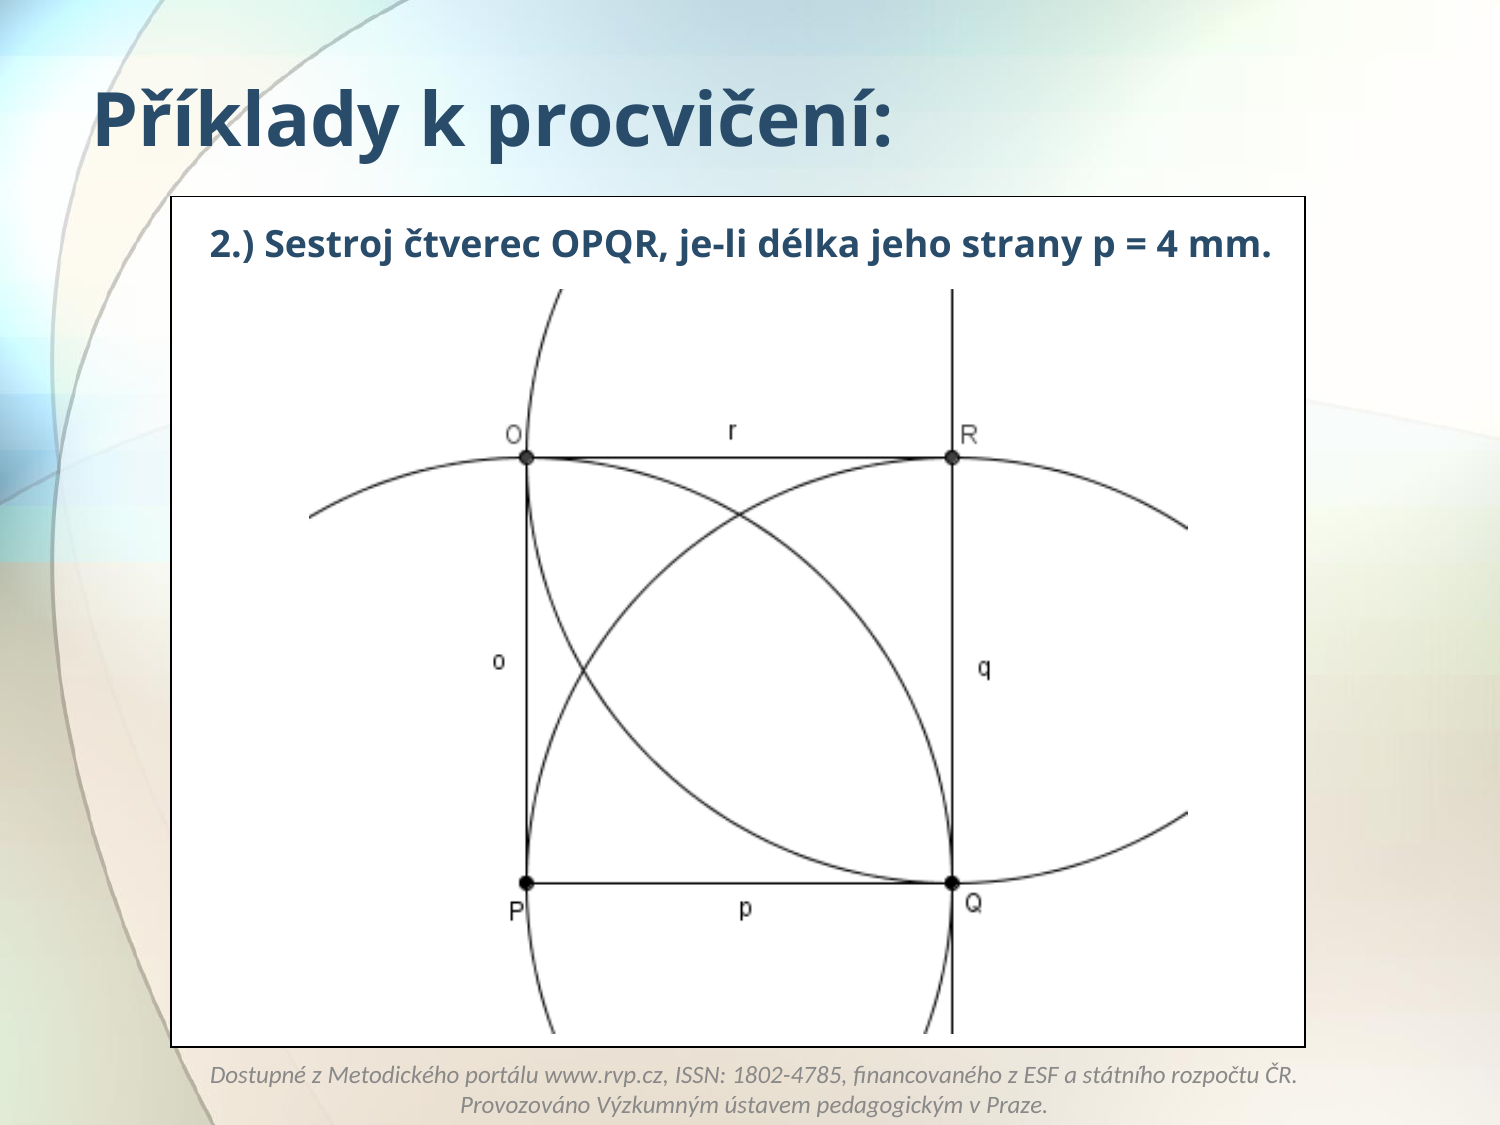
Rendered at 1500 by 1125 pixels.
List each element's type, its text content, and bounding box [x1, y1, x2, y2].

title Příklady k procvičení: [76, 78, 1412, 173]
text_box 2.) Sestroj čtverec OPQR, je-li délka jeho strany p = 4 mm. [194, 198, 1317, 294]
picture [0, 0, 1500, 1125]
text_box [171, 196, 1306, 1047]
